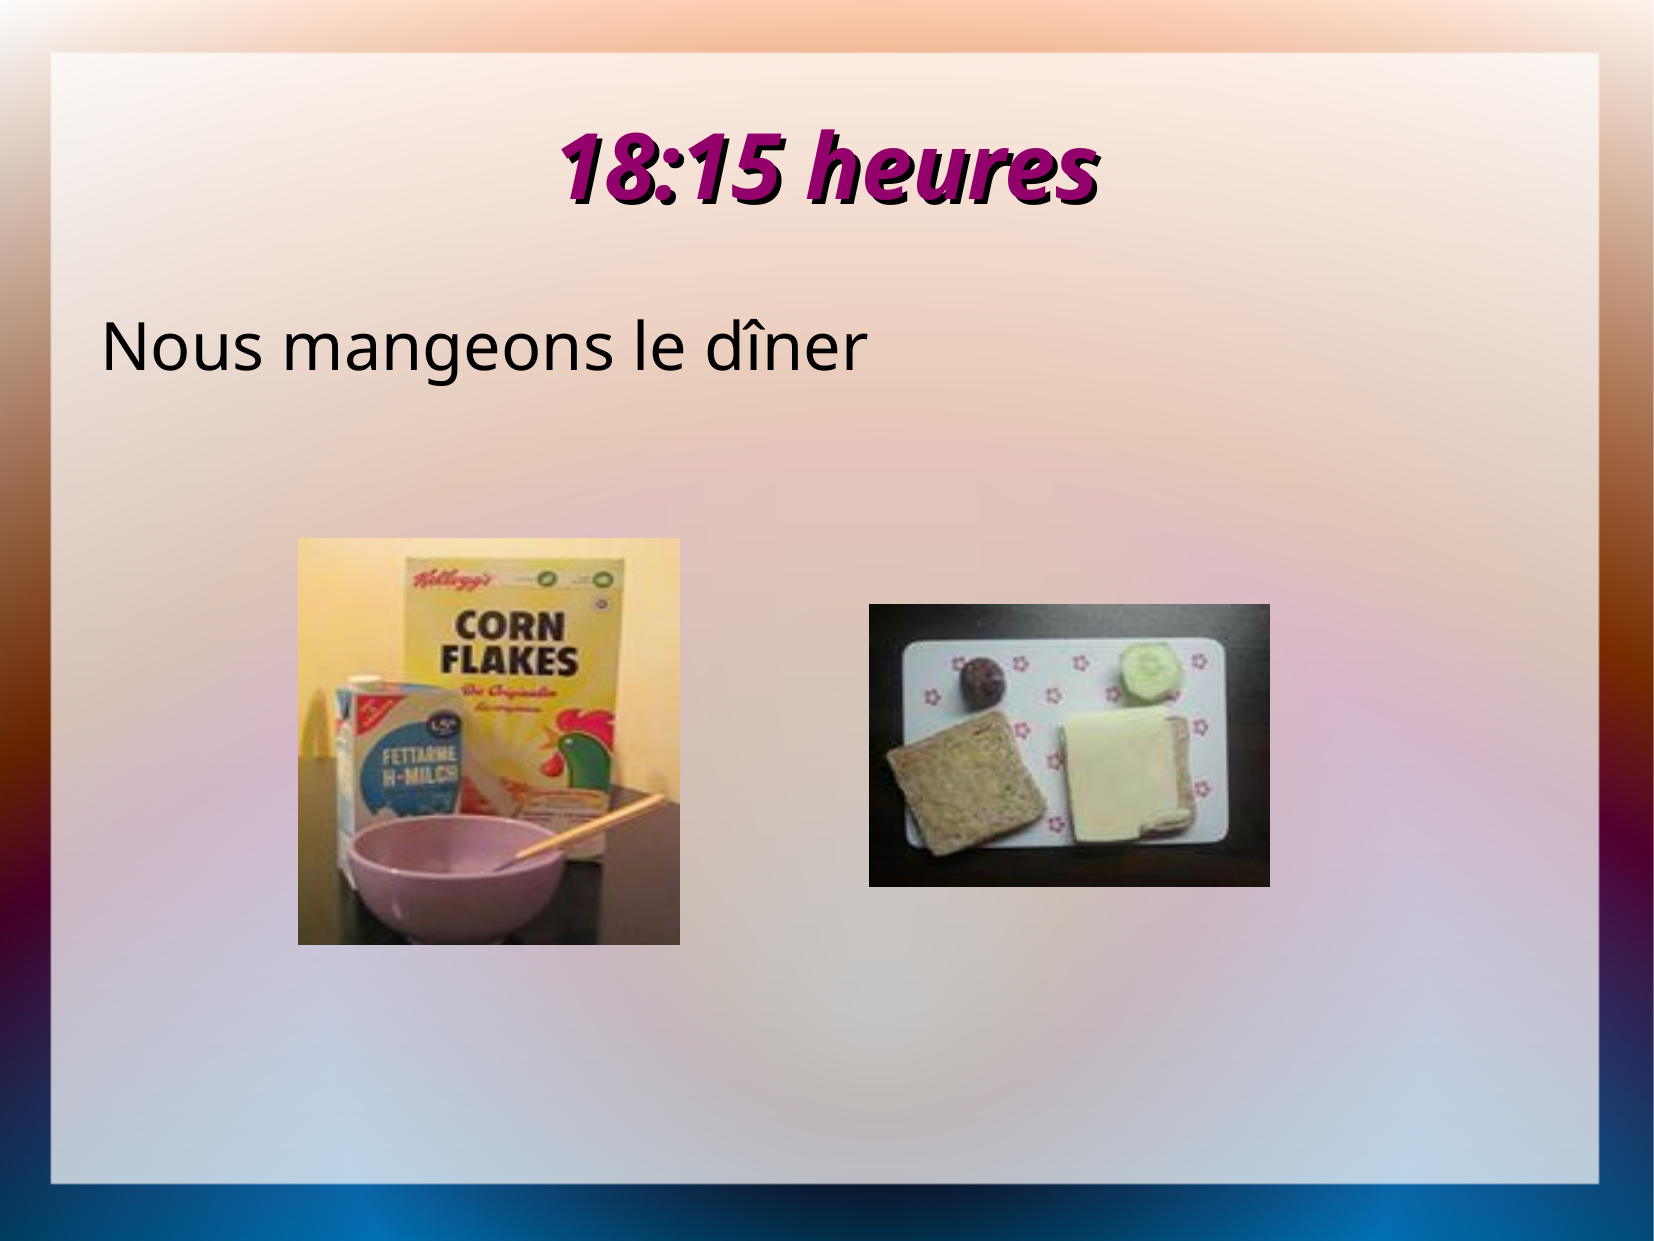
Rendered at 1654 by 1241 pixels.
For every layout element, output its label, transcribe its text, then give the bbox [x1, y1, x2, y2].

list Nous mangeons le dîner [82, 290, 1571, 1034]
picture [0, 0, 1654, 1241]
title 18:15 heures [82, 55, 1571, 263]
